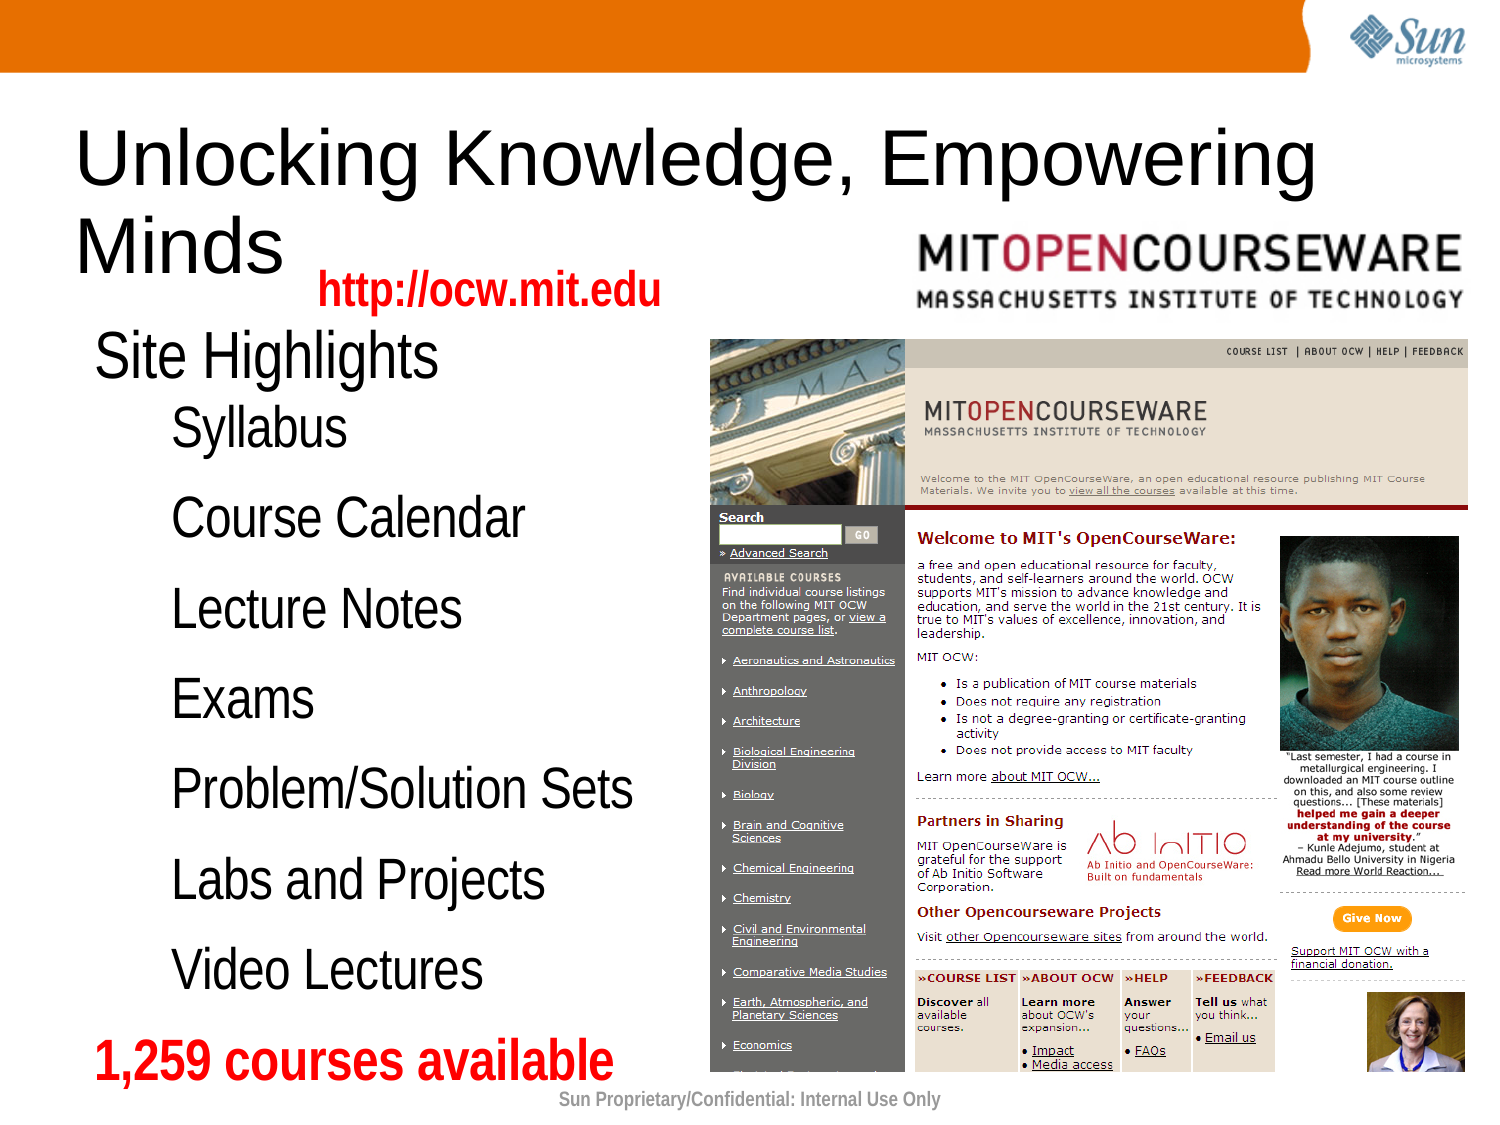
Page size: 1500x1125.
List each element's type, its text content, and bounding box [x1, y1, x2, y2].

text_box http://ocw.mit.edu [17, 267, 674, 324]
picture [0, 0, 1500, 75]
picture [710, 339, 1468, 1072]
list Site Highlights Syllabus Course Calendar Lecture Notes Exams Problem/Solution Sets Labs and Projects Video Lectures 1,259 courses available [62, 312, 886, 1099]
title Unlocking Knowledge, Empowering Minds [74, 108, 1485, 296]
picture [912, 221, 1471, 323]
